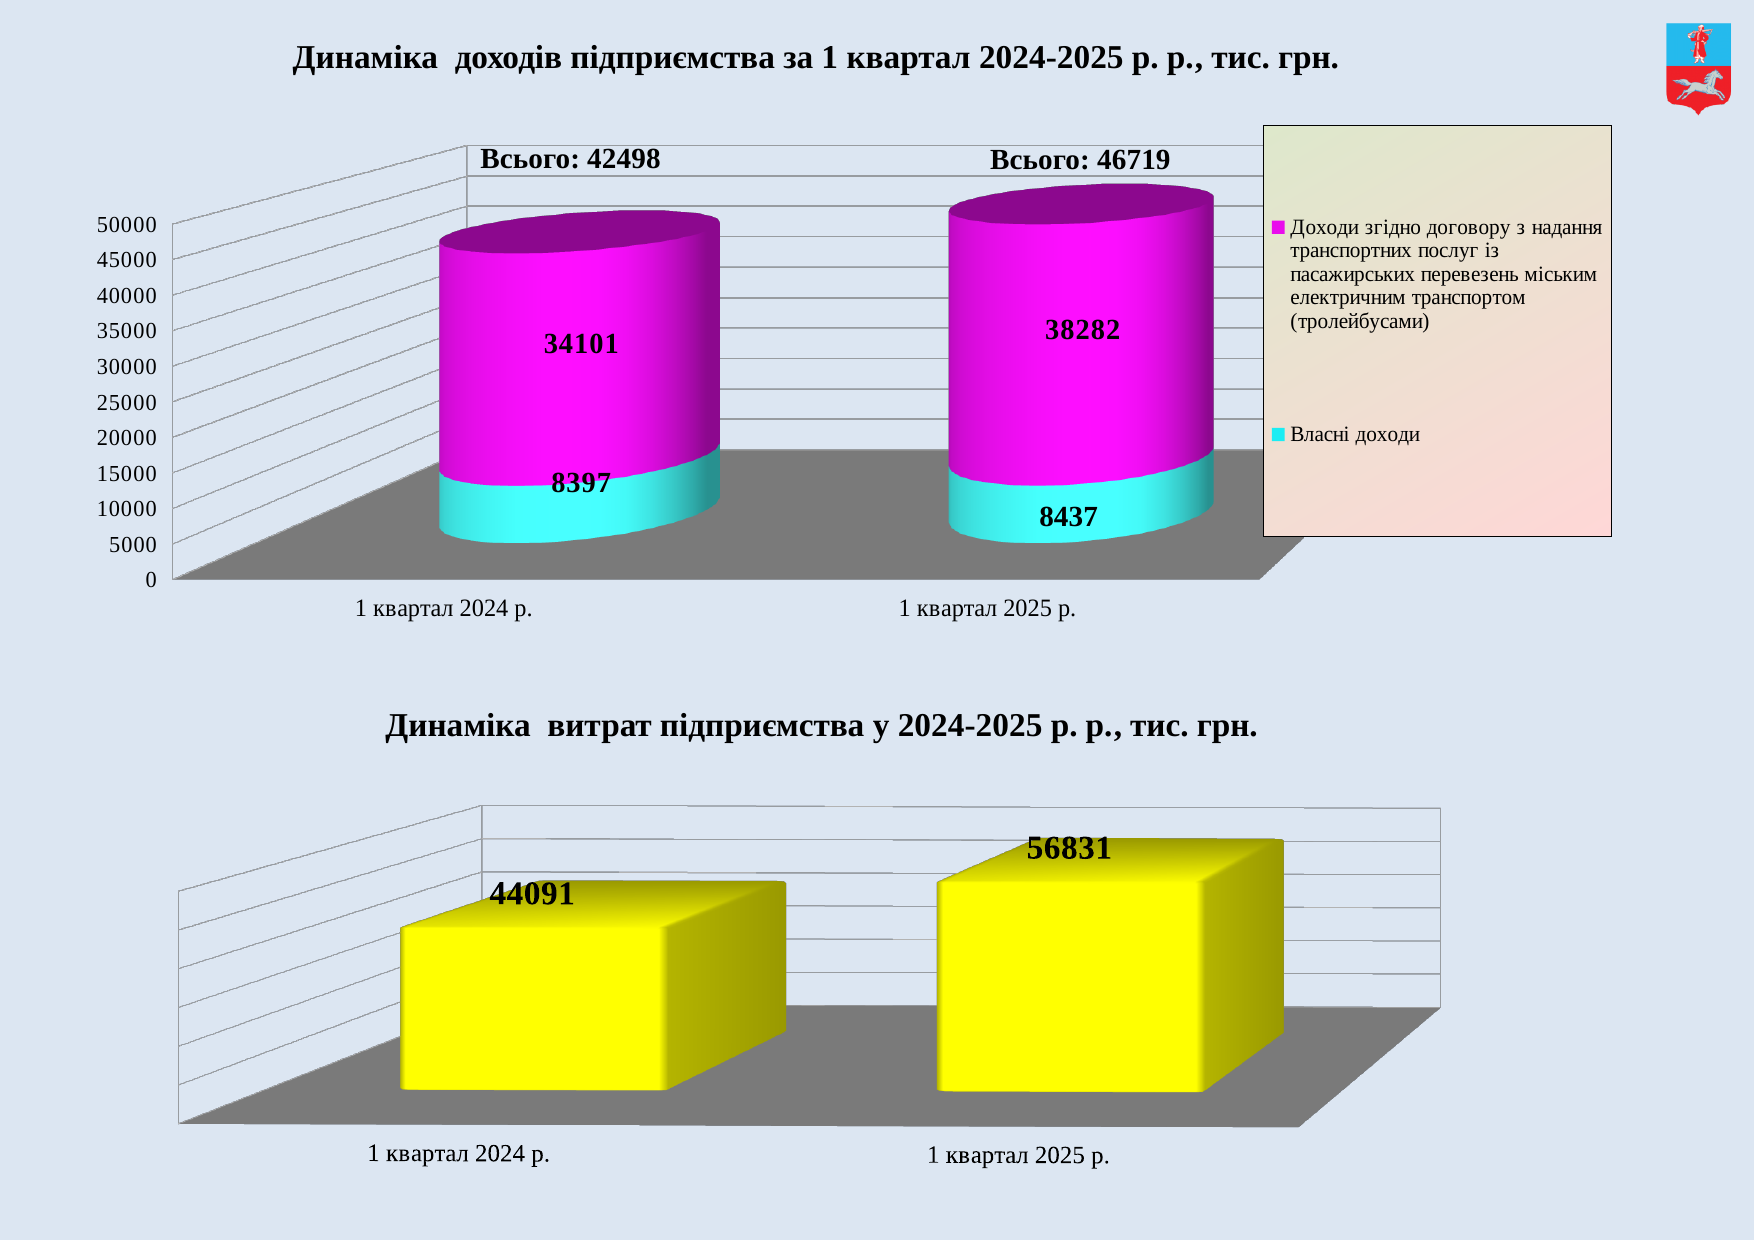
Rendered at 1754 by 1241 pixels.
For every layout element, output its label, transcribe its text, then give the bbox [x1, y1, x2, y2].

text_box Всього: 42498 [420, 132, 722, 183]
text_box 8437 [980, 490, 1158, 540]
chart [96, 100, 1640, 656]
chart [11, 782, 1607, 1195]
text_box Динаміка доходів підприємства за 1 квартал 2024-2025 р. р., тис. грн. [82, 27, 1550, 83]
text_box Динаміка витрат підприємства у 2024-2025 р. р., тис. грн. [11, 696, 1632, 751]
text_box Всього: 46719 [930, 132, 1232, 183]
picture [1663, 20, 1733, 117]
